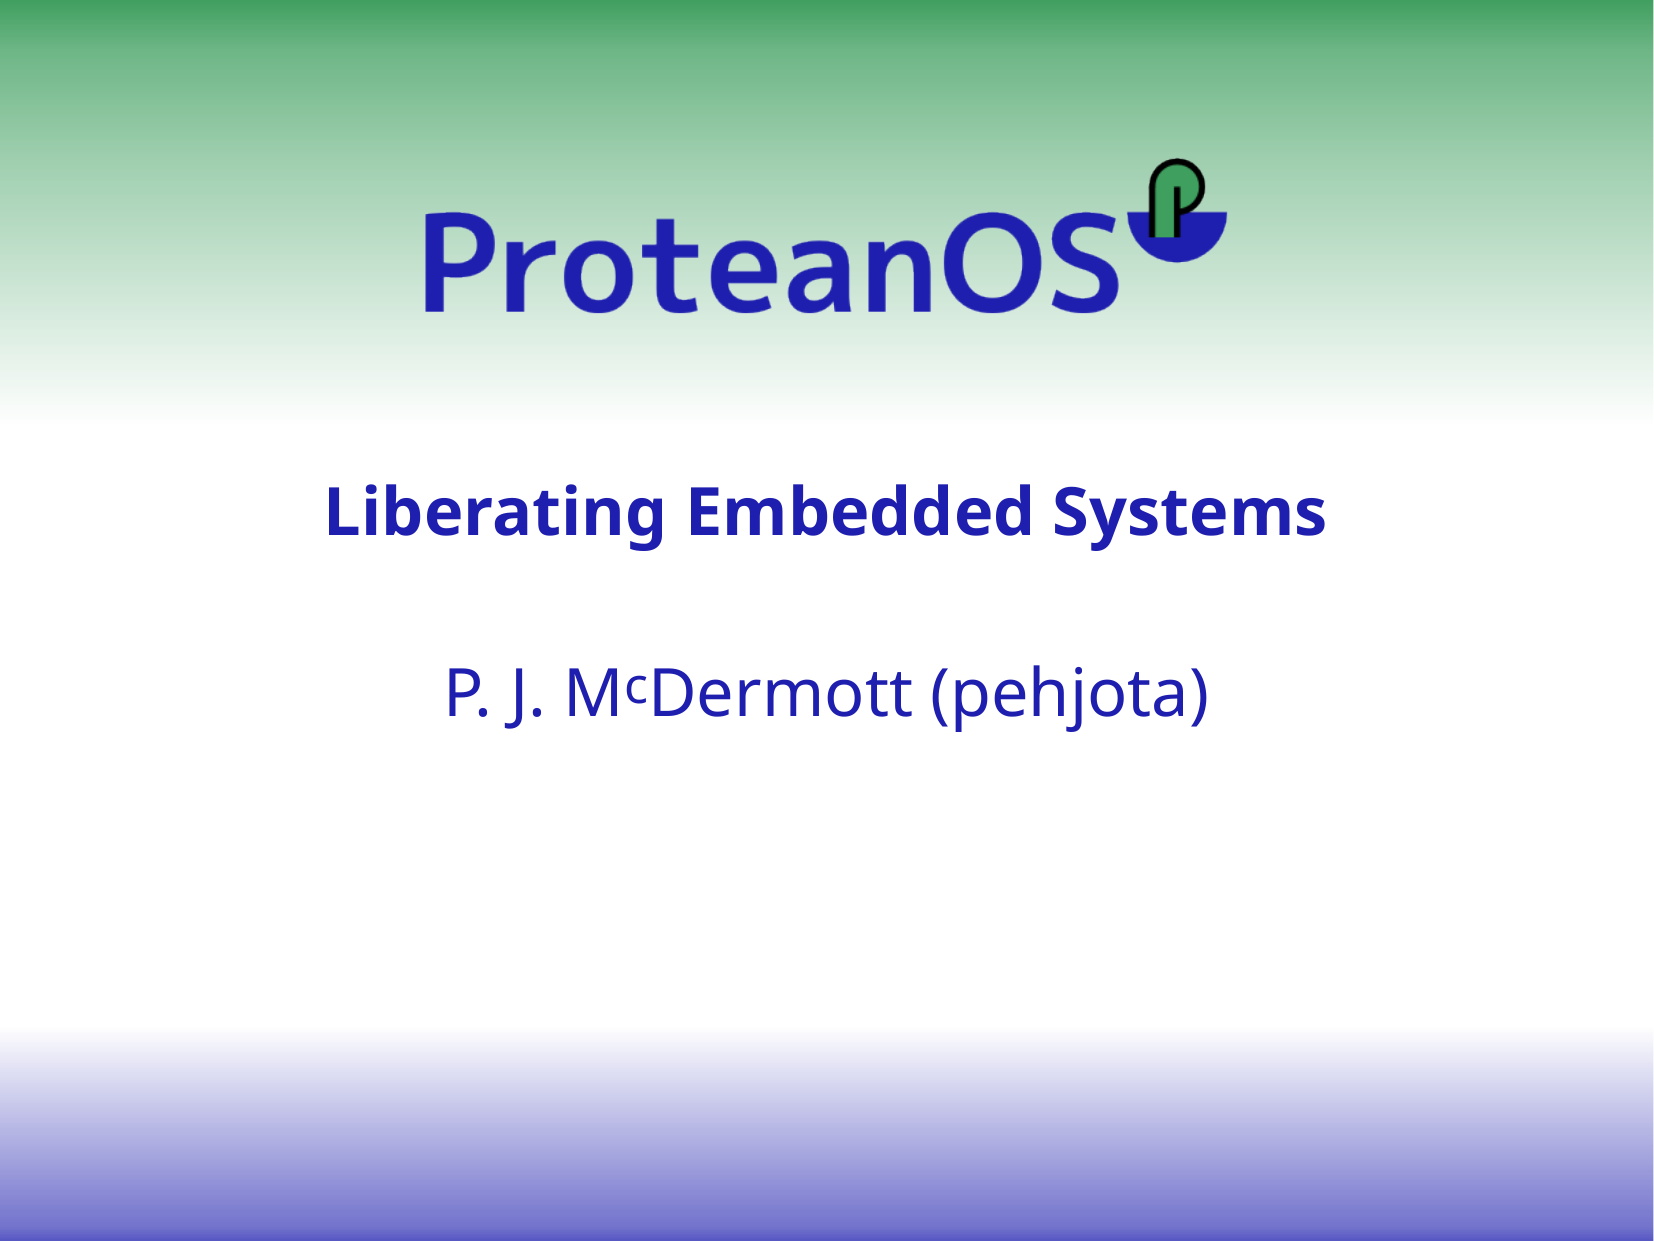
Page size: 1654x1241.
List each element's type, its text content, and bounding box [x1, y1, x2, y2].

picture [0, 0, 1654, 426]
picture [0, 1027, 1654, 1241]
subtitle Liberating Embedded Systems P. J. McDermott (pehjota) [82, 300, 1571, 901]
